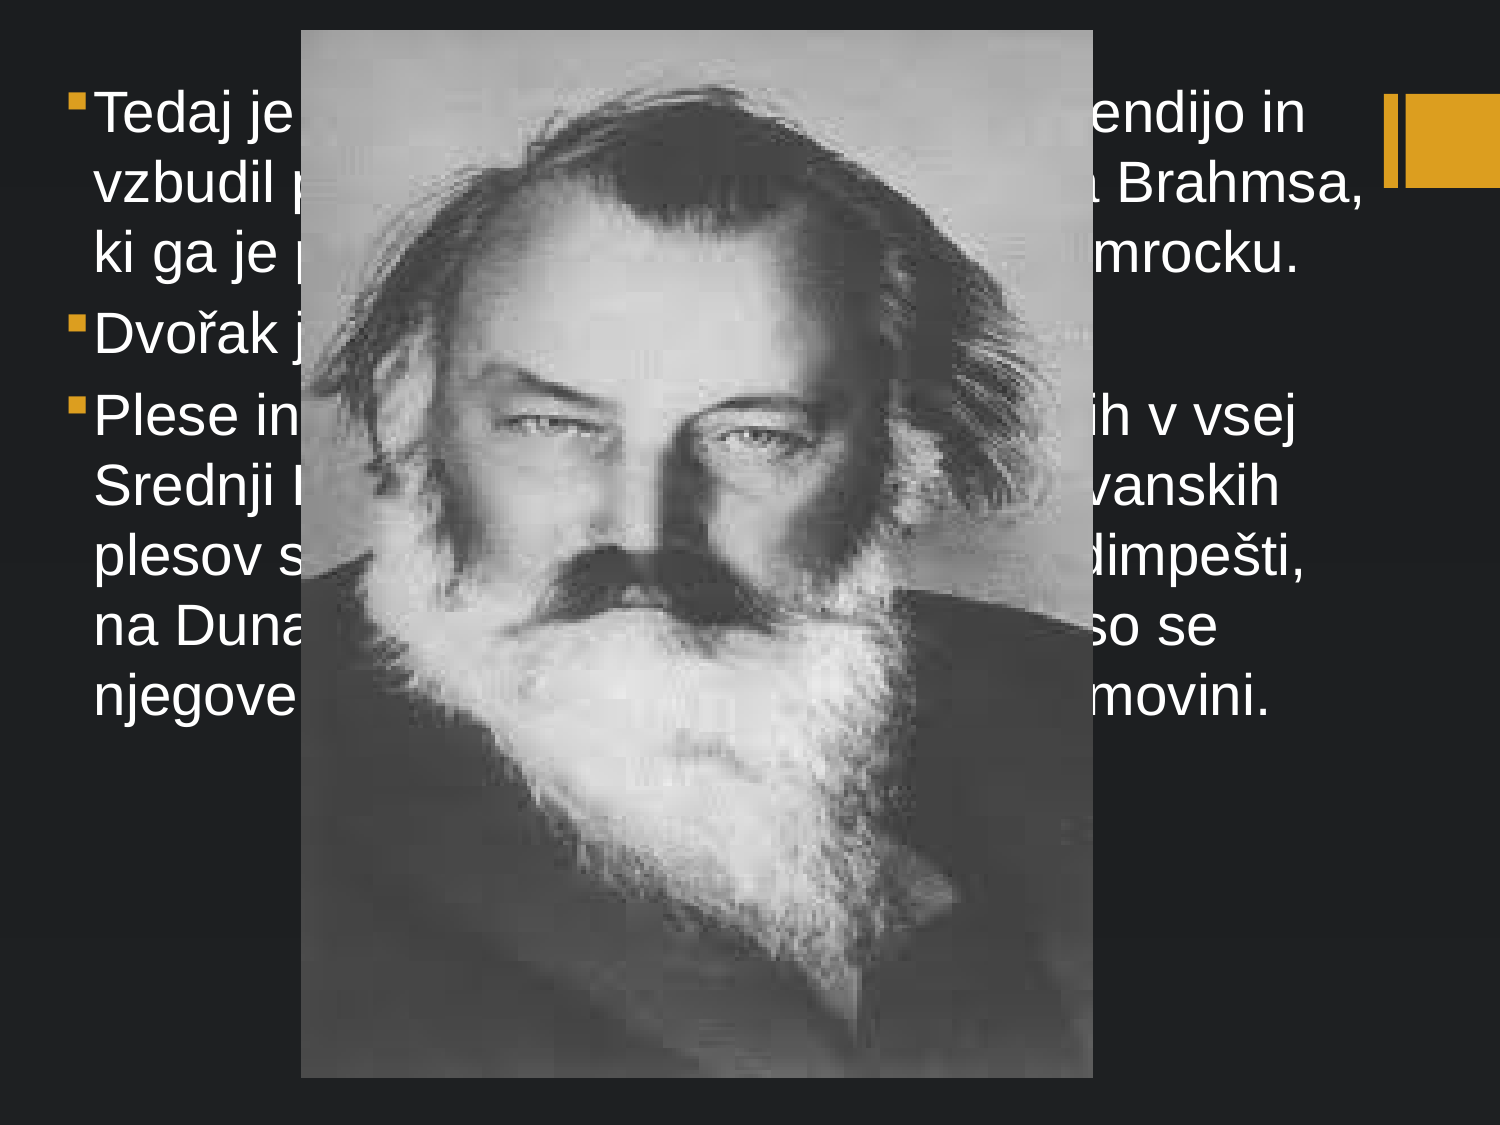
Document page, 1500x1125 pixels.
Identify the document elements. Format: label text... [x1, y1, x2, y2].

list Tedaj je pridobil avstrijsko državno štipendijo in vzbudil pozornost slavnega Johannesa Brahmsa, ki ga je priporočil svojemu založniku Simrocku. Dvořak je čez noč zaslovel Plese in duete so igrali in peli po salonih v vsej Srednji Evropi, orkestrirano verzijo Slovanskih plesov so izvedli orkestri v Berlinu, Budimpešti, na Dunaju in v Baltimoru in polagoma so se njegove slave začeli zavedati tudi v domovini. [41, 66, 1392, 1083]
picture [301, 30, 1093, 1078]
